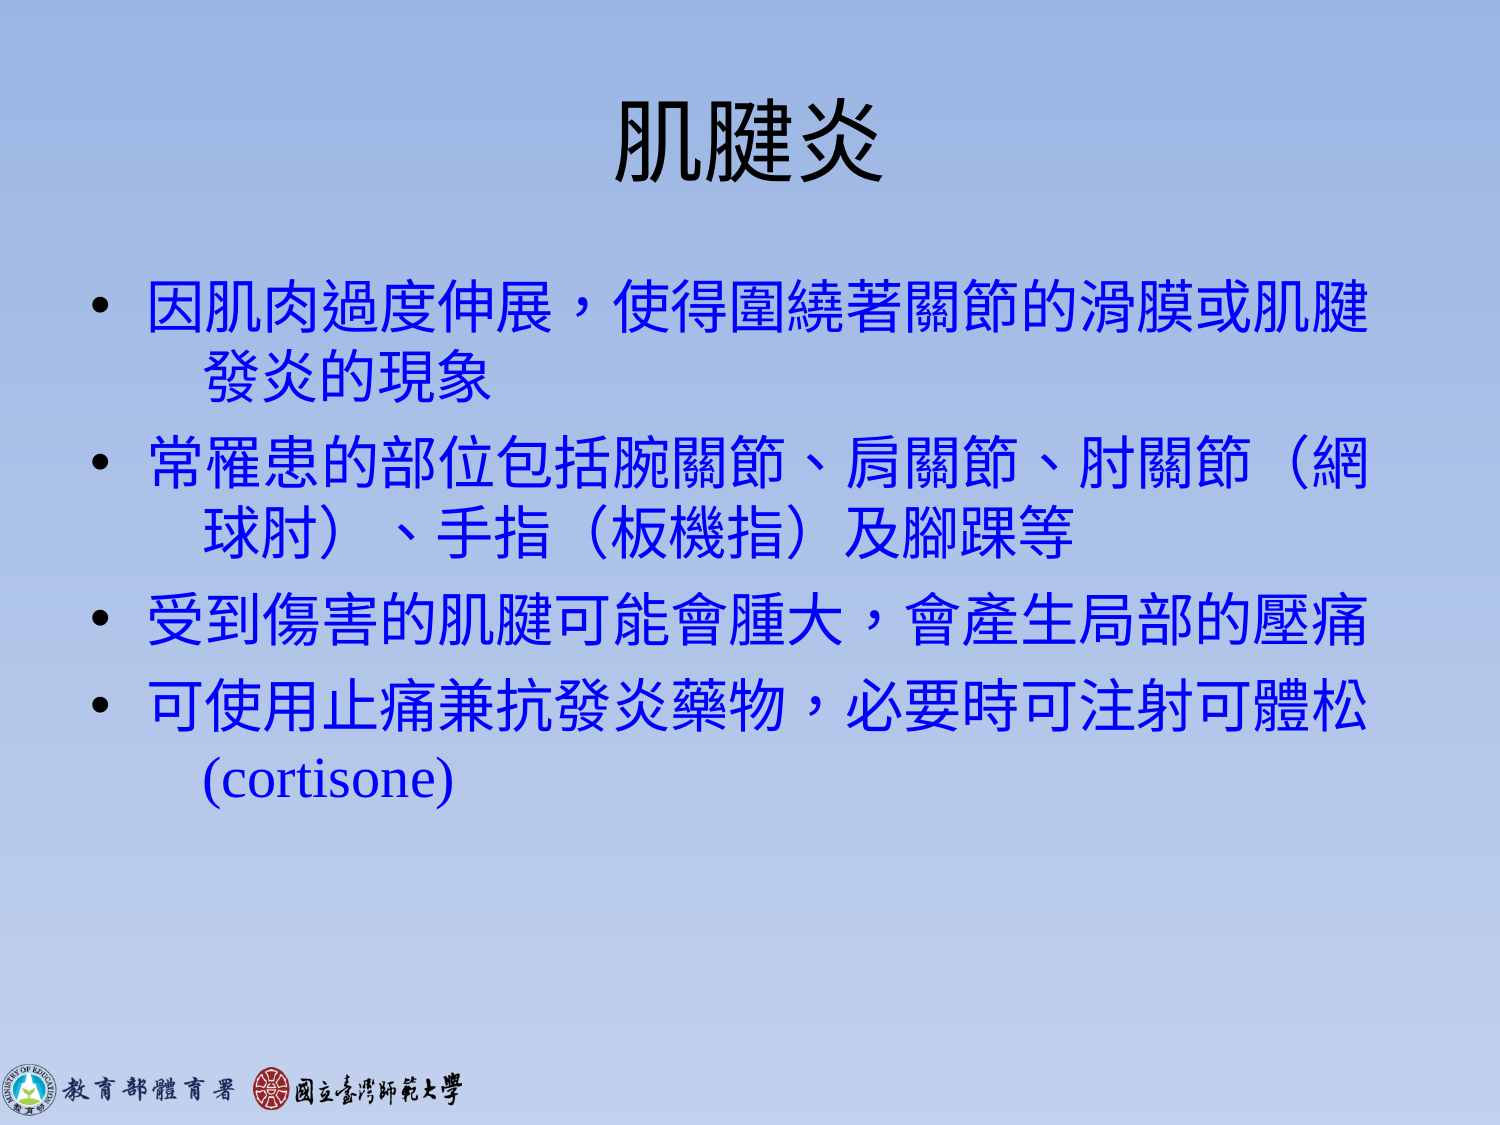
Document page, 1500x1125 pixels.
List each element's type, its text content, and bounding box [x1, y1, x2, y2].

title 肌腱炎 [75, 45, 1426, 233]
list 因肌肉過度伸展，使得圍繞著關節的滑膜或肌腱發炎的現象 常罹患的部位包括腕關節、肩關節、肘關節（網球肘）、手指（板機指）及腳踝等 受到傷害的肌腱可能會腫大，會產生局部的壓痛 可使用止痛兼抗發炎藥物，必要時可注射可體松(cortisone) [75, 262, 1426, 1005]
